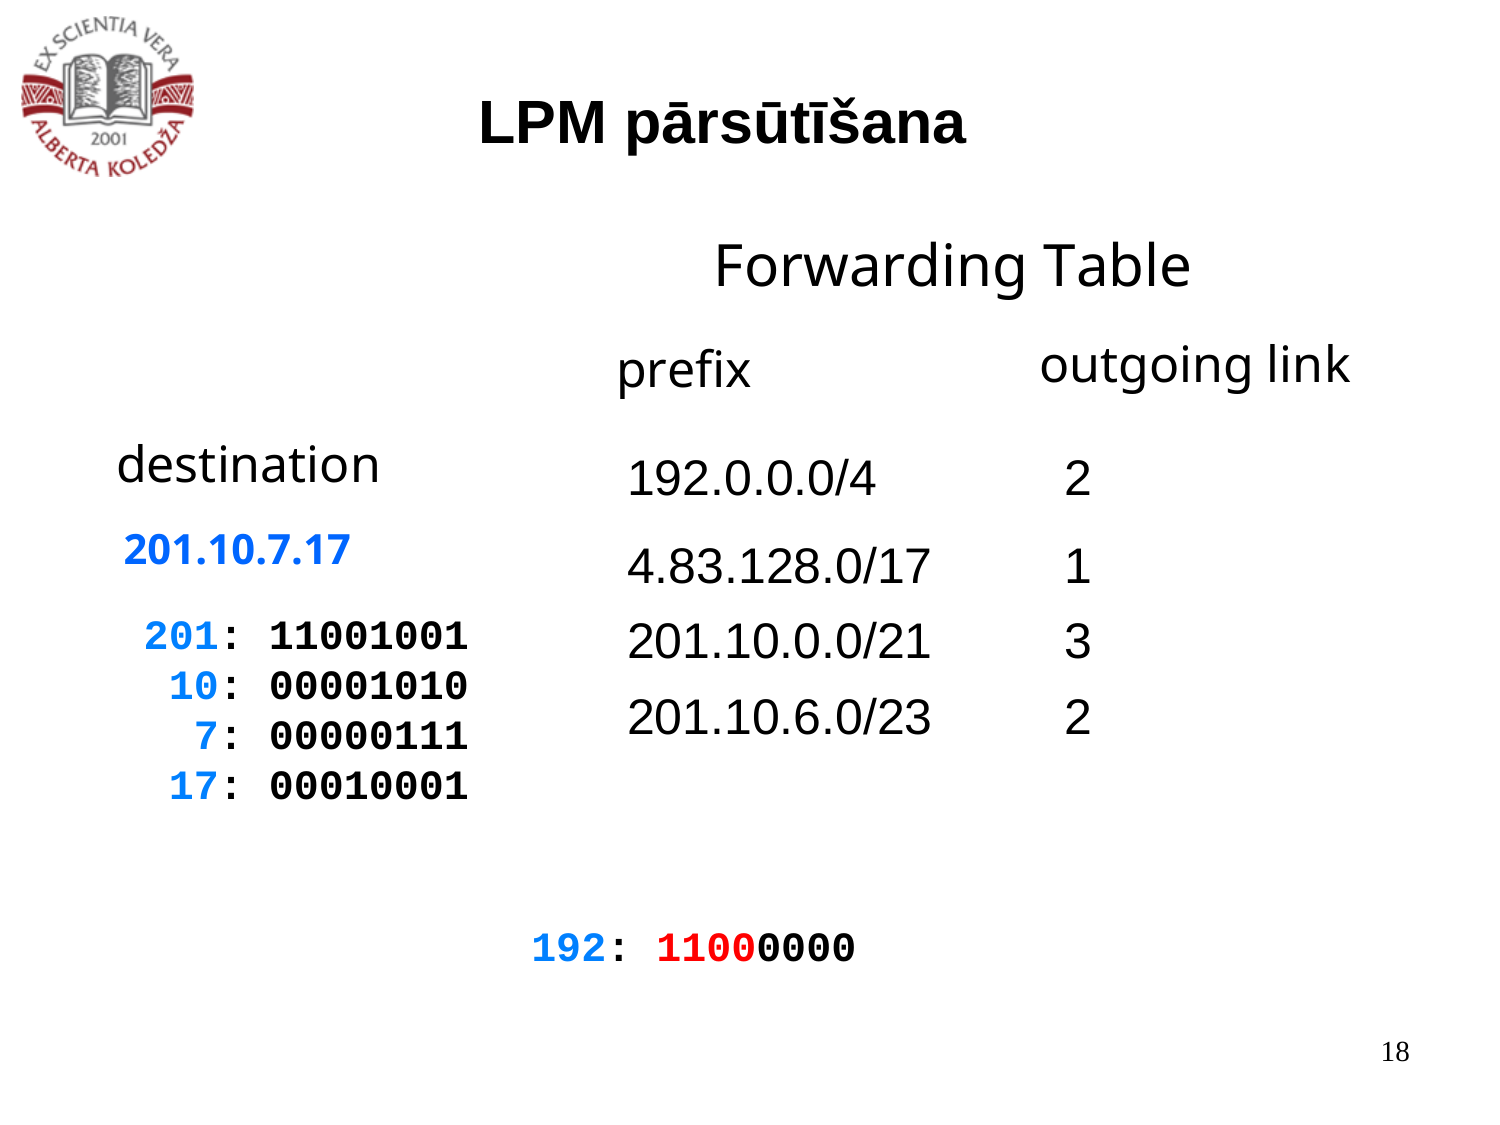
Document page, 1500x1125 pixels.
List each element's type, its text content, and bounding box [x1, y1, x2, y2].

table_header 192.0.0.0/4 [613, 437, 1050, 526]
text_box 201: 11001001 10: 00001010 7: 00000111 17: 00010001 [125, 599, 488, 816]
text_box Forwarding Table [699, 220, 1208, 307]
text_box outgoing link [1024, 324, 1366, 401]
table_cell 1 [1050, 526, 1337, 601]
text_box 201.10.7.17 [108, 515, 367, 581]
text_box destination [101, 424, 397, 501]
table_cell 201.10.0.0/21 [613, 601, 1050, 677]
table_cell 201.10.6.0/23 [613, 677, 1050, 752]
text_box prefix [601, 329, 768, 405]
table_header 2 [1050, 437, 1337, 526]
title LPM pārsūtīšana [50, 62, 1374, 175]
picture [21, 16, 194, 177]
table_cell 3 [1050, 601, 1337, 677]
table_cell 2 [1050, 677, 1337, 752]
text_box 192: 11000000 [512, 912, 876, 978]
text_box <skaitlis> [1074, 1025, 1426, 1101]
table_cell 4.83.128.0/17 [613, 526, 1050, 601]
